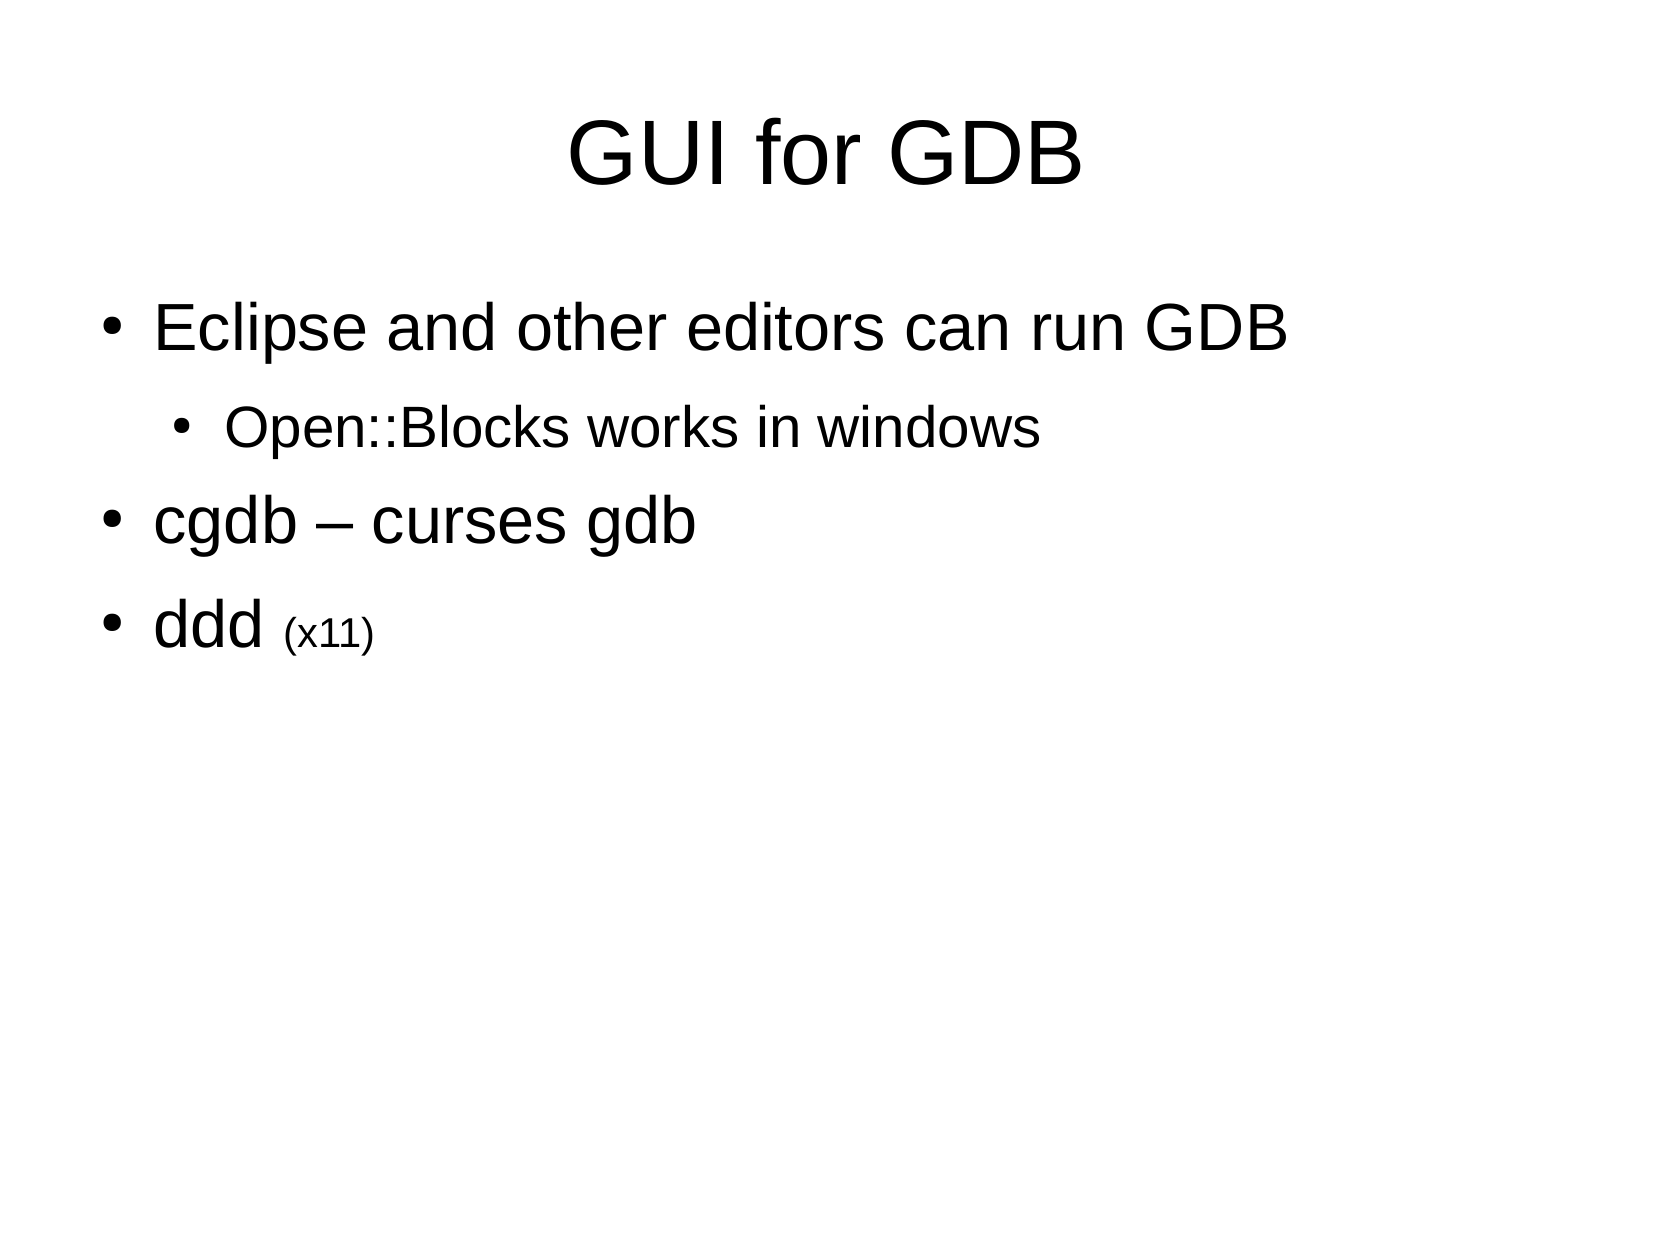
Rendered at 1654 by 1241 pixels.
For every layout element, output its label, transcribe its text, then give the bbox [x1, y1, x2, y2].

title GUI for GDB [82, 49, 1571, 257]
list Eclipse and other editors can run GDB Open::Blocks works in windows cgdb – curses gdb ddd (x11) [82, 290, 1571, 1109]
